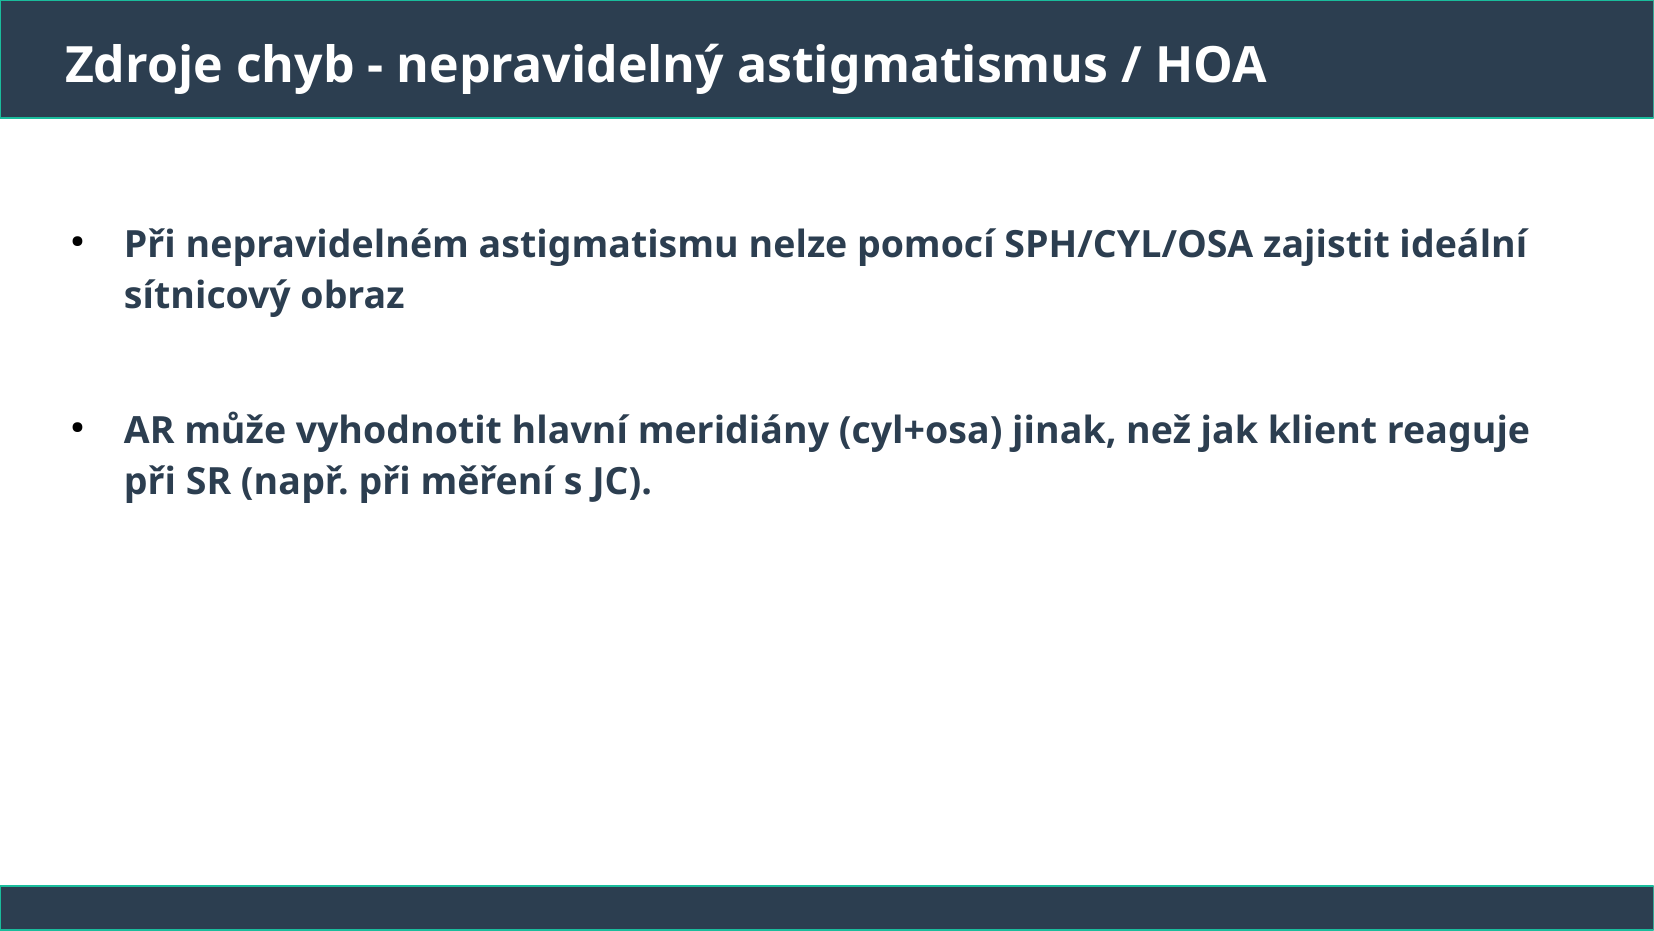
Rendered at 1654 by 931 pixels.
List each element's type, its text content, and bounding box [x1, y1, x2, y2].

list Při nepravidelném astigmatismu nelze pomocí SPH/CYL/OSA zajistit ideální sítnicový obraz AR může vyhodnotit hlavní meridiány (cyl+osa) jinak, než jak klient reaguje při SR (např. při měření s JC). [53, 217, 1542, 544]
title Zdroje chyb - nepravidelný astigmatismus / HOA [64, 7, 1601, 119]
